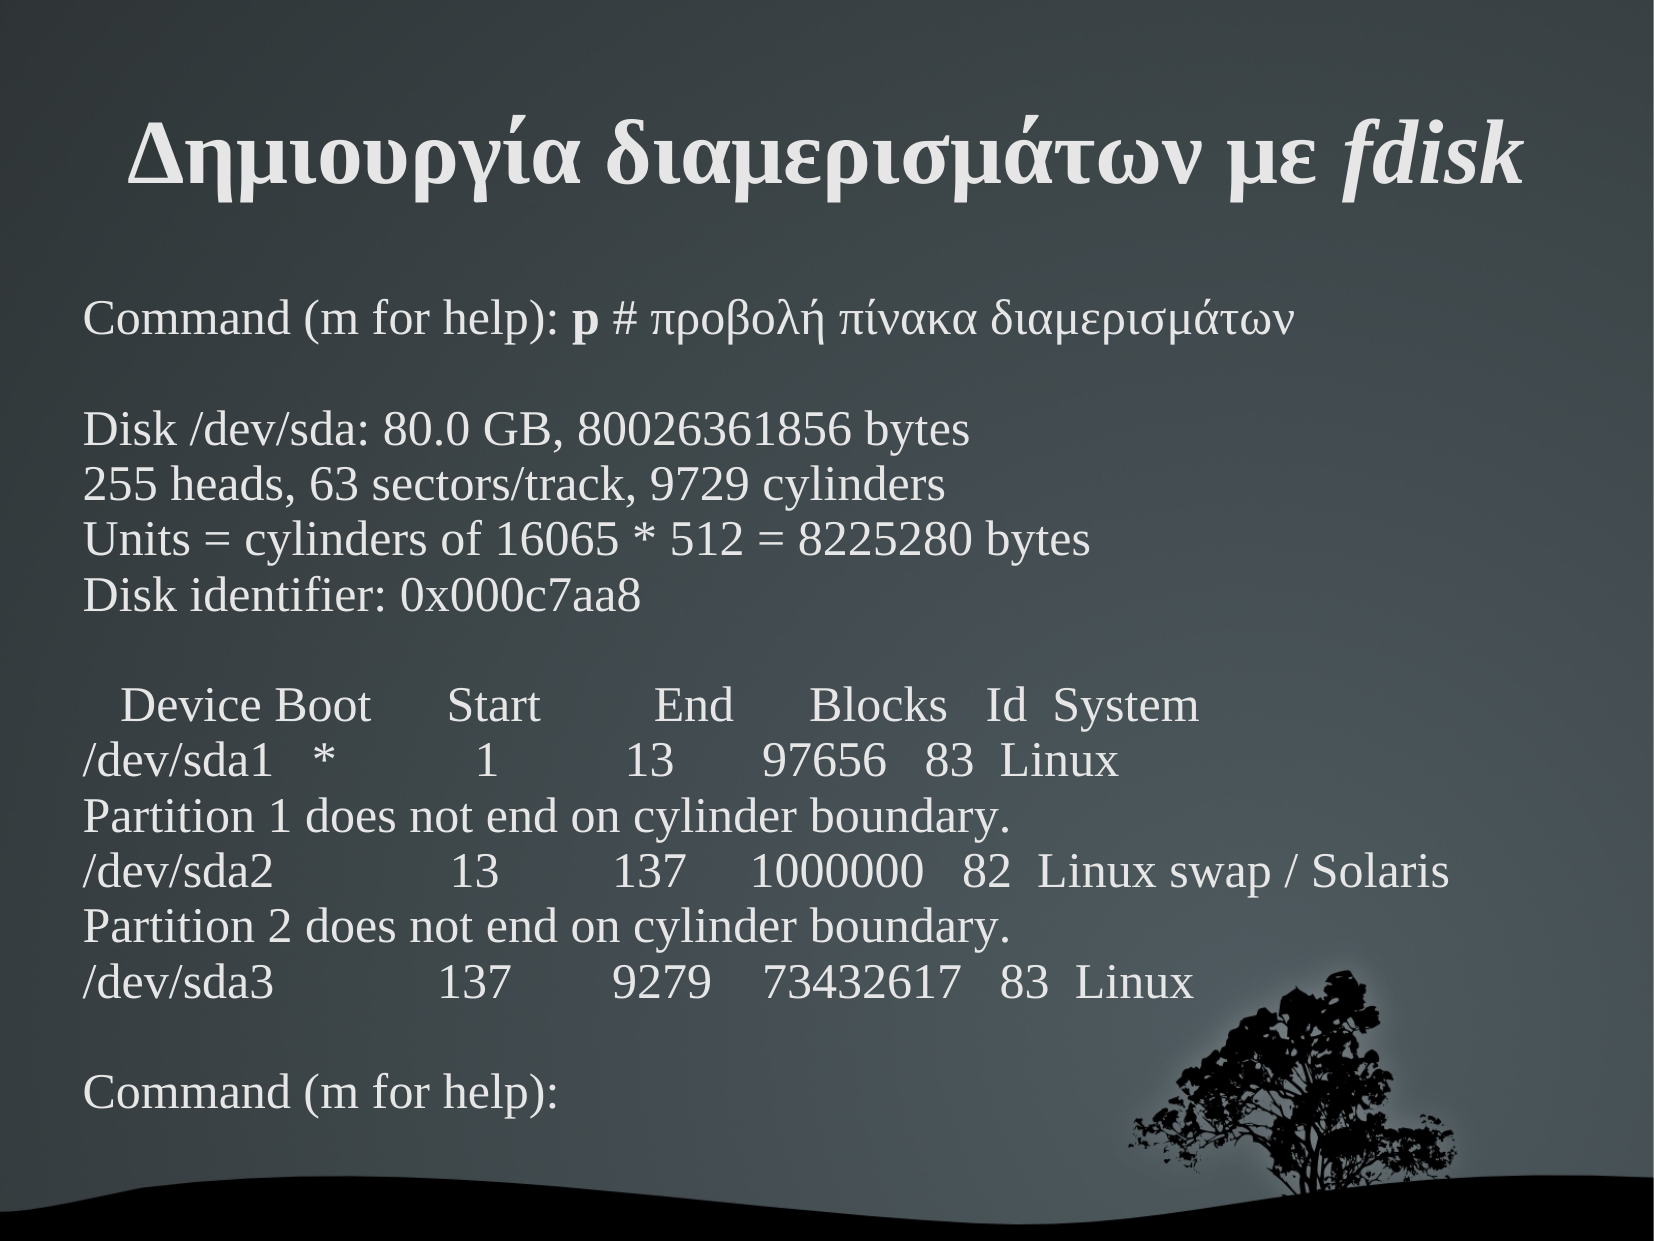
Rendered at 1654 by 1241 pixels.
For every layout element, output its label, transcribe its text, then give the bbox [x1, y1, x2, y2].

list Command (m for help): p # προβολή πίνακα διαμερισμάτων Disk /dev/sda: 80.0 GB, 80026361856 bytes 255 heads, 63 sectors/track, 9729 cylinders Units = cylinders of 16065 * 512 = 8225280 bytes Disk identifier: 0x000c7aa8 Device Boot Start End Blocks Id System /dev/sda1 * 1 13 97656 83 Linux Partition 1 does not end on cylinder boundary. /dev/sda2 13 137 1000000 82 Linux swap / Solaris Partition 2 does not end on cylinder boundary. /dev/sda3 137 9279 73432617 83 Linux Command (m for help): [82, 290, 1571, 1241]
title Δημιουργία διαμερισμάτων με fdisk [82, 49, 1571, 257]
picture [0, 0, 1654, 1241]
